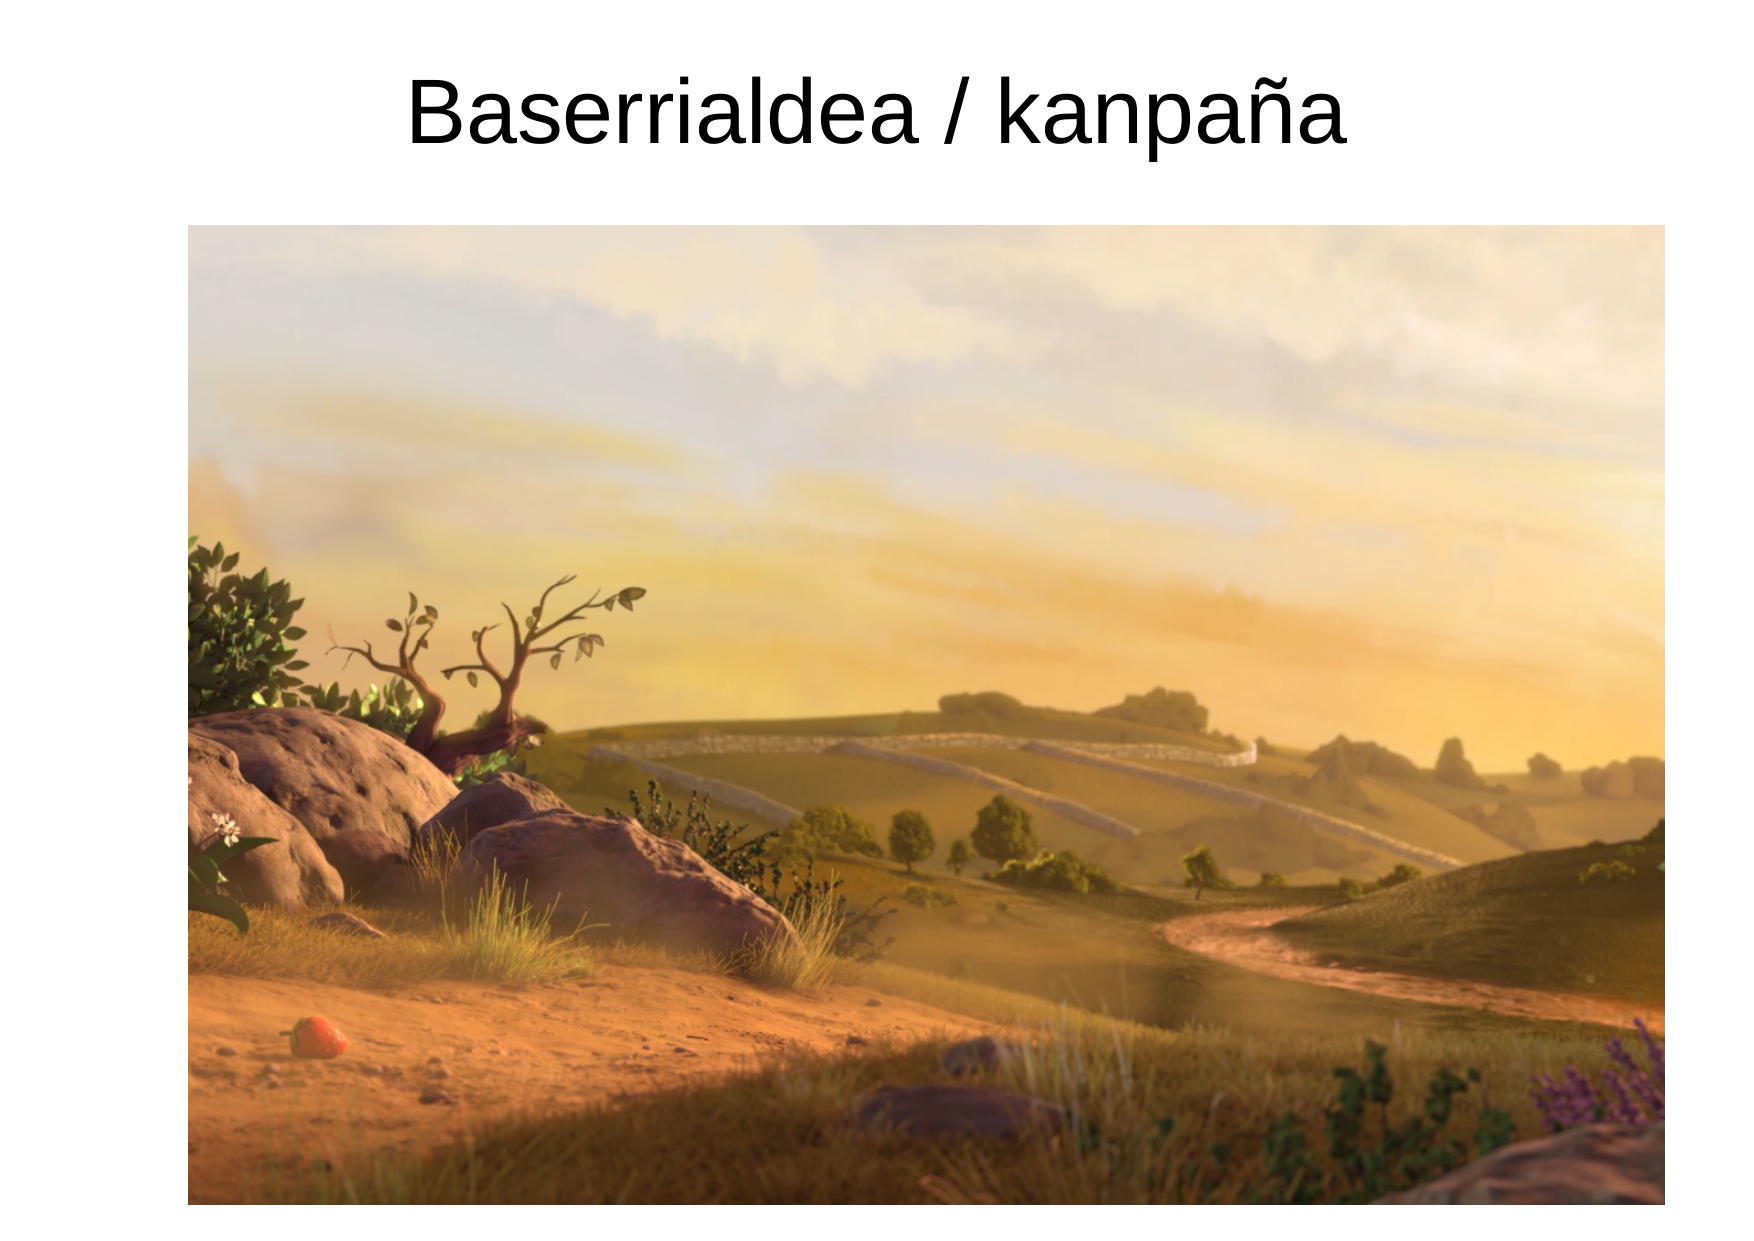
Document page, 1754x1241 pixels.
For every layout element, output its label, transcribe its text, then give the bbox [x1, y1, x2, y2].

picture [188, 225, 1665, 1205]
title Baserrialdea / kanpaña [87, 8, 1667, 216]
